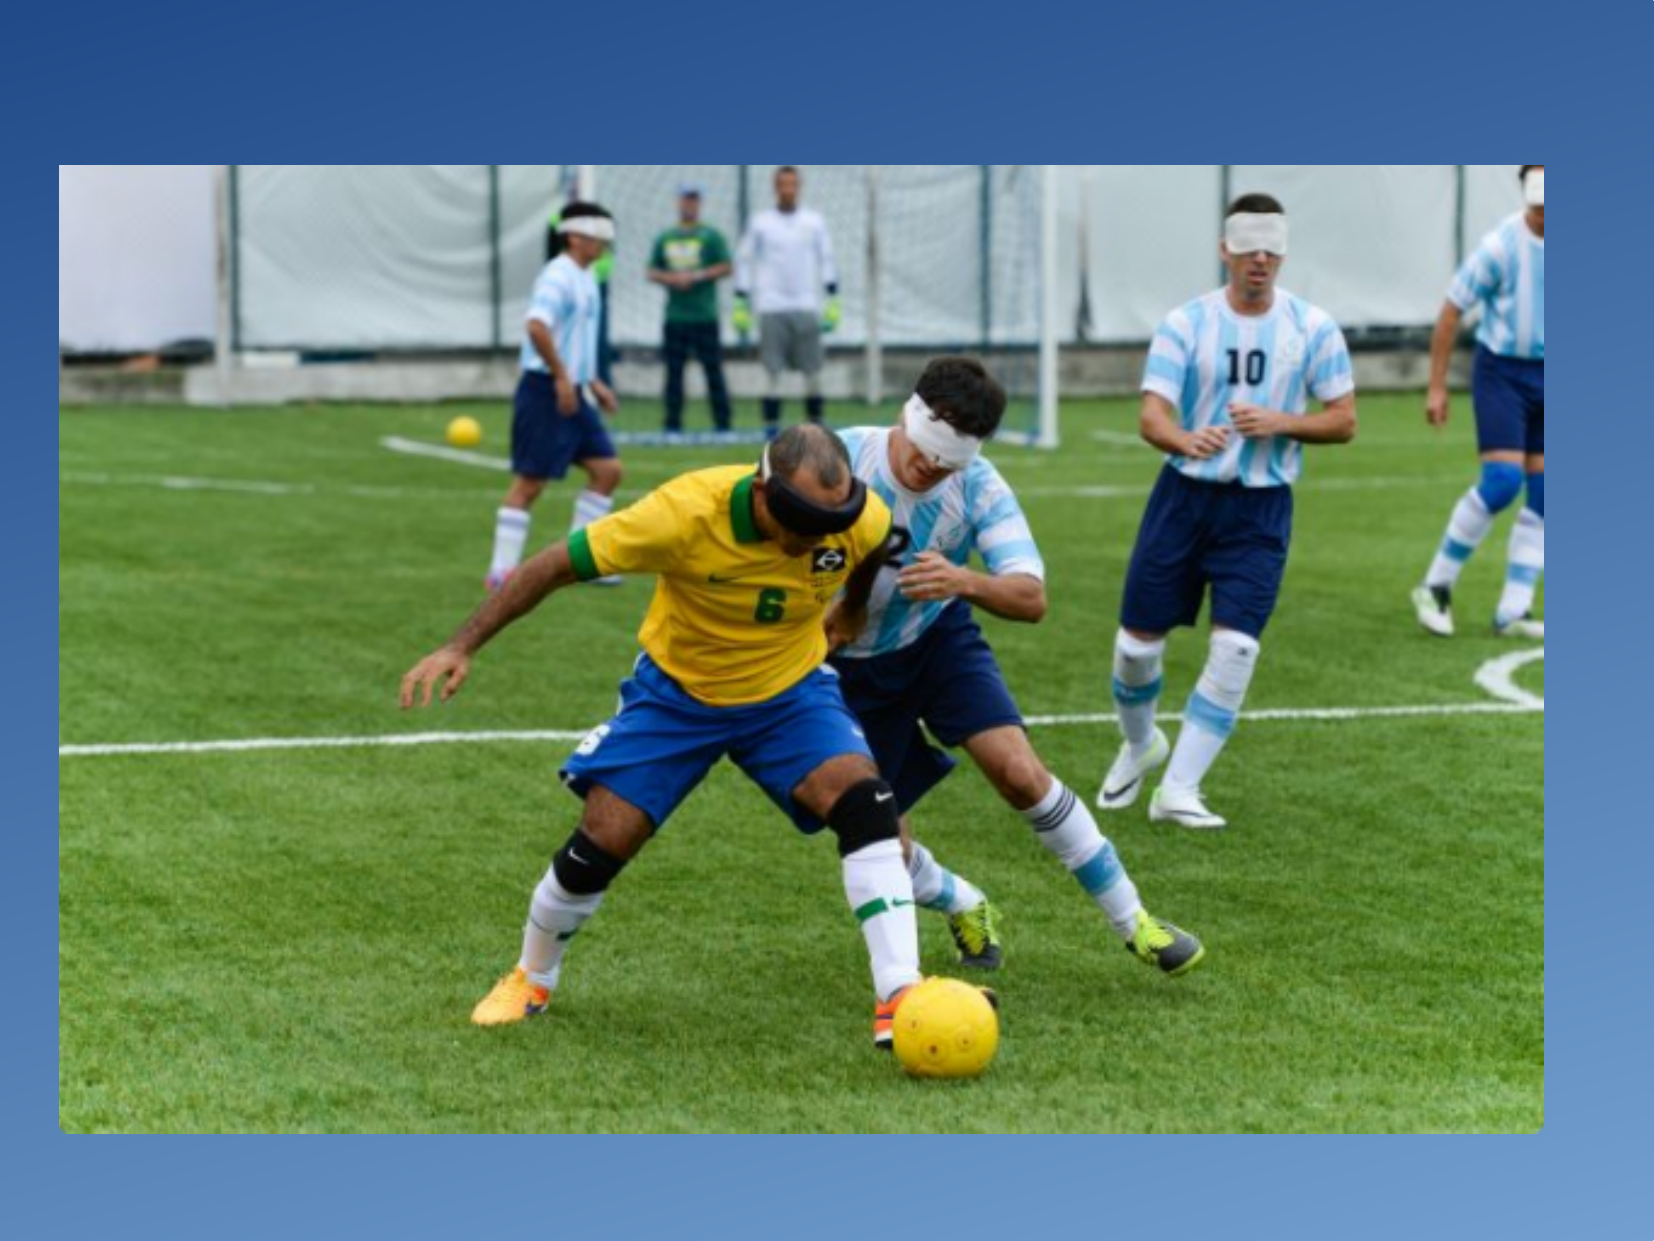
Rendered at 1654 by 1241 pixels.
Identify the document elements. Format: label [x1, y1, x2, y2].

picture [59, 165, 1544, 1134]
